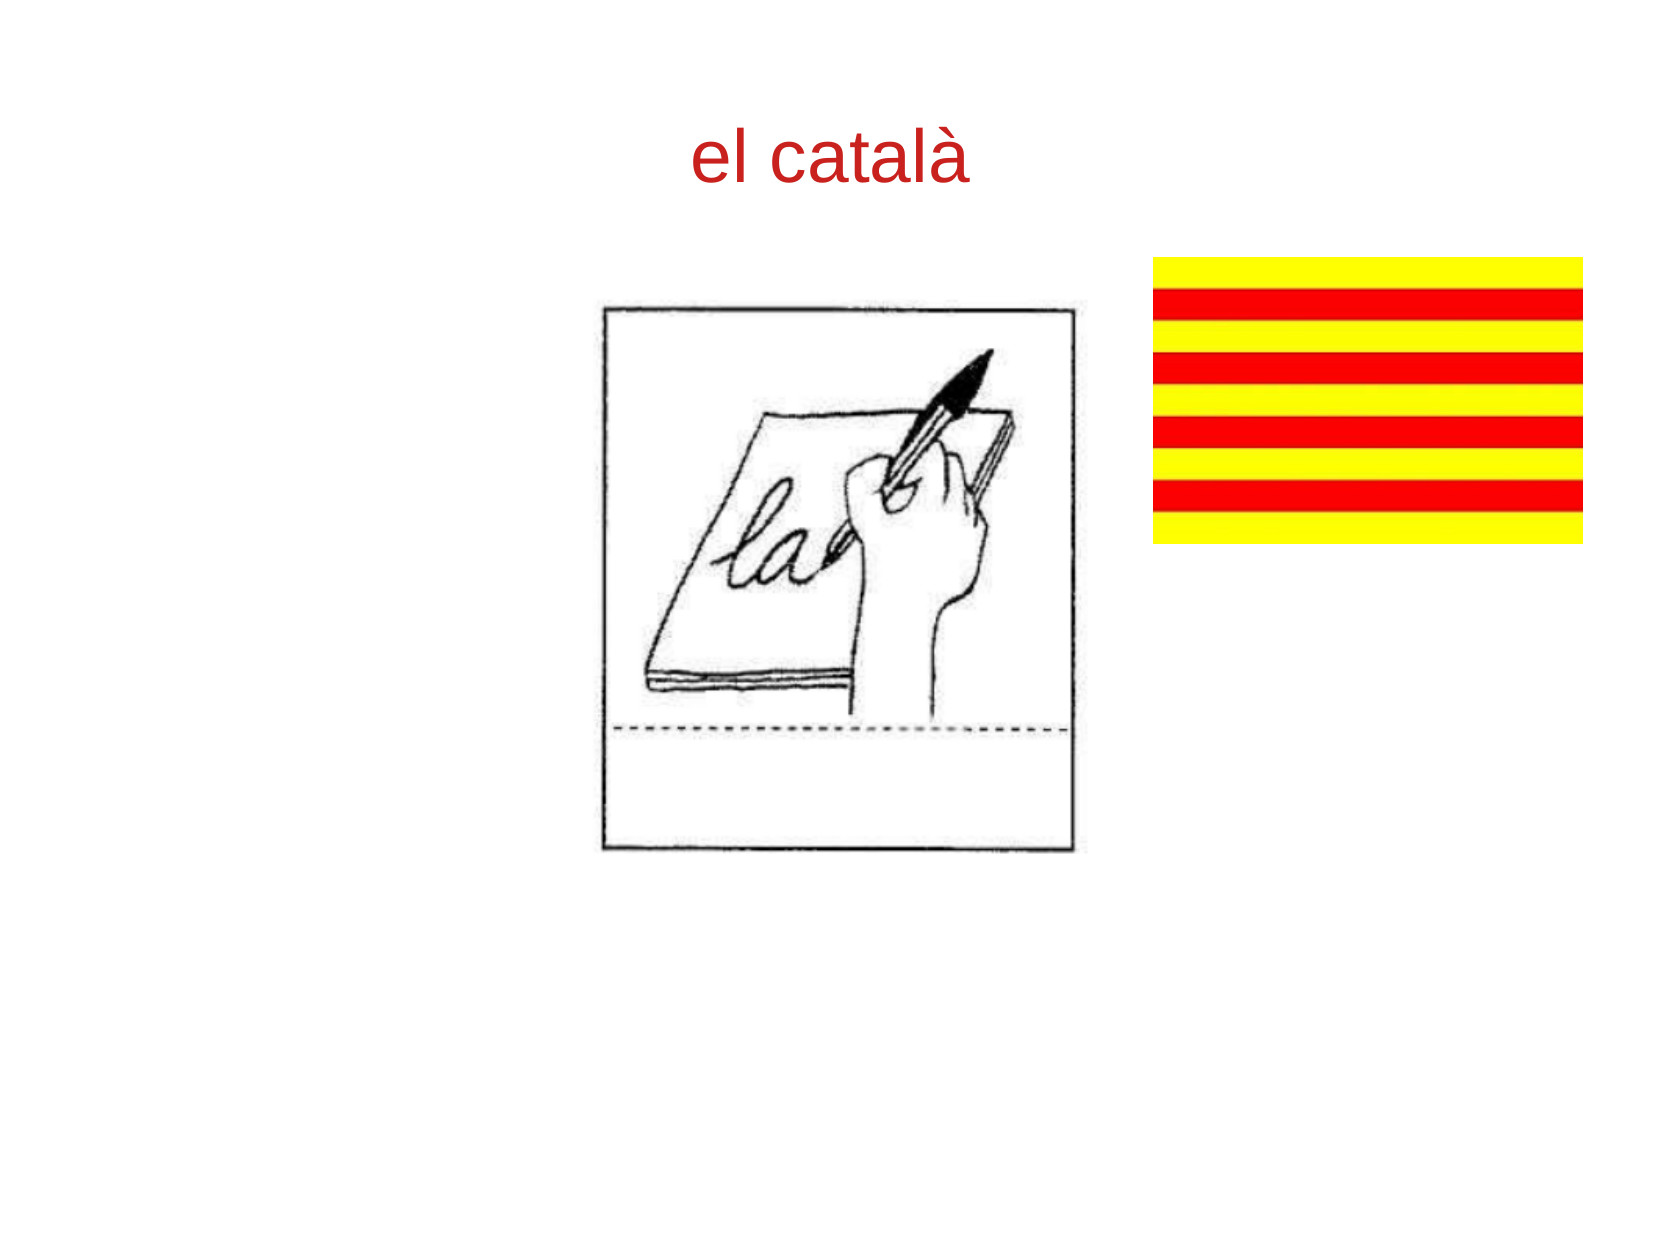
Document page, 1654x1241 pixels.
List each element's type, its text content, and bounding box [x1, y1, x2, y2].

picture [581, 291, 1094, 873]
picture [1153, 257, 1583, 544]
text_box el català [289, 49, 1371, 257]
